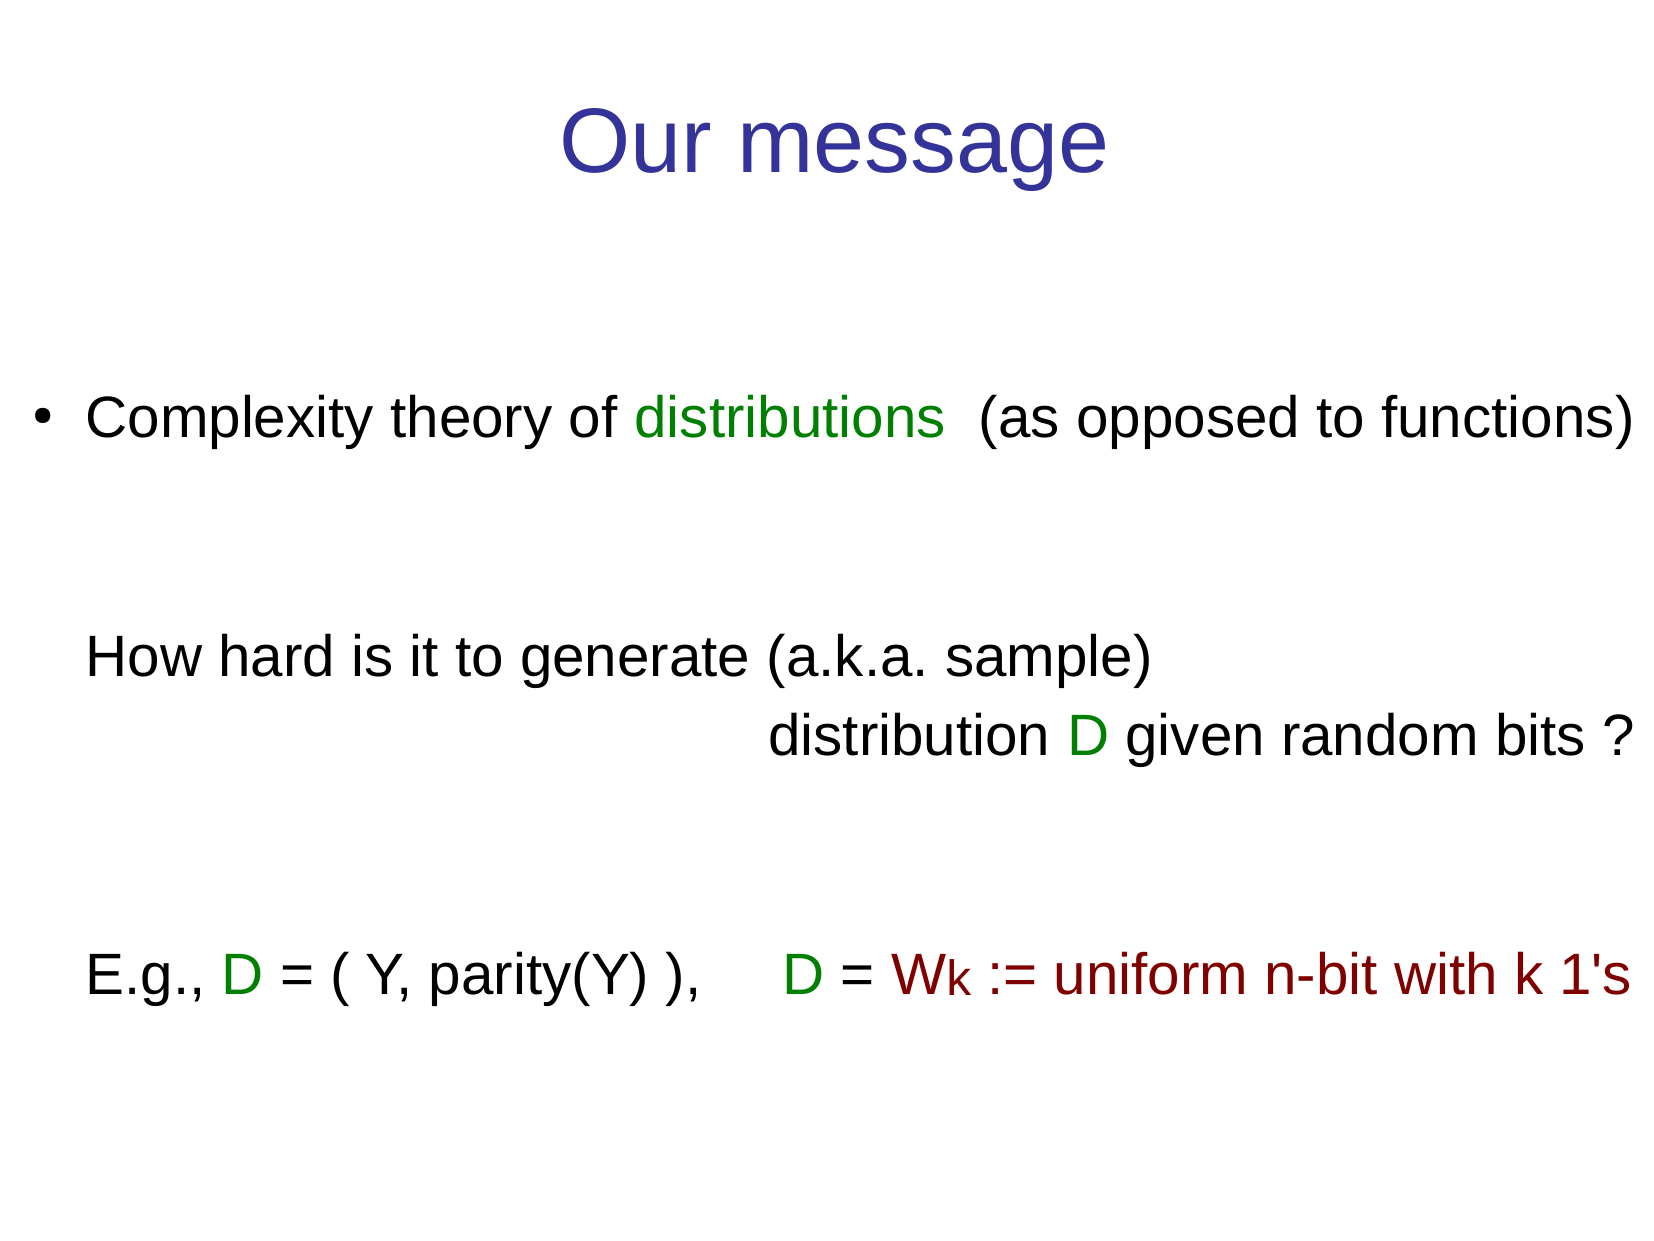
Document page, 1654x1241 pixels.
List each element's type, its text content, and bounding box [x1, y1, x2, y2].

list Complexity theory of distributions (as opposed to functions) How hard is it to generate (a.k.a. sample) distribution D given random bits ? E.g., D = ( Y, parity(Y) ), D = Wk := uniform n-bit with k 1's [0, 297, 1654, 1241]
title Our message [131, 37, 1538, 245]
